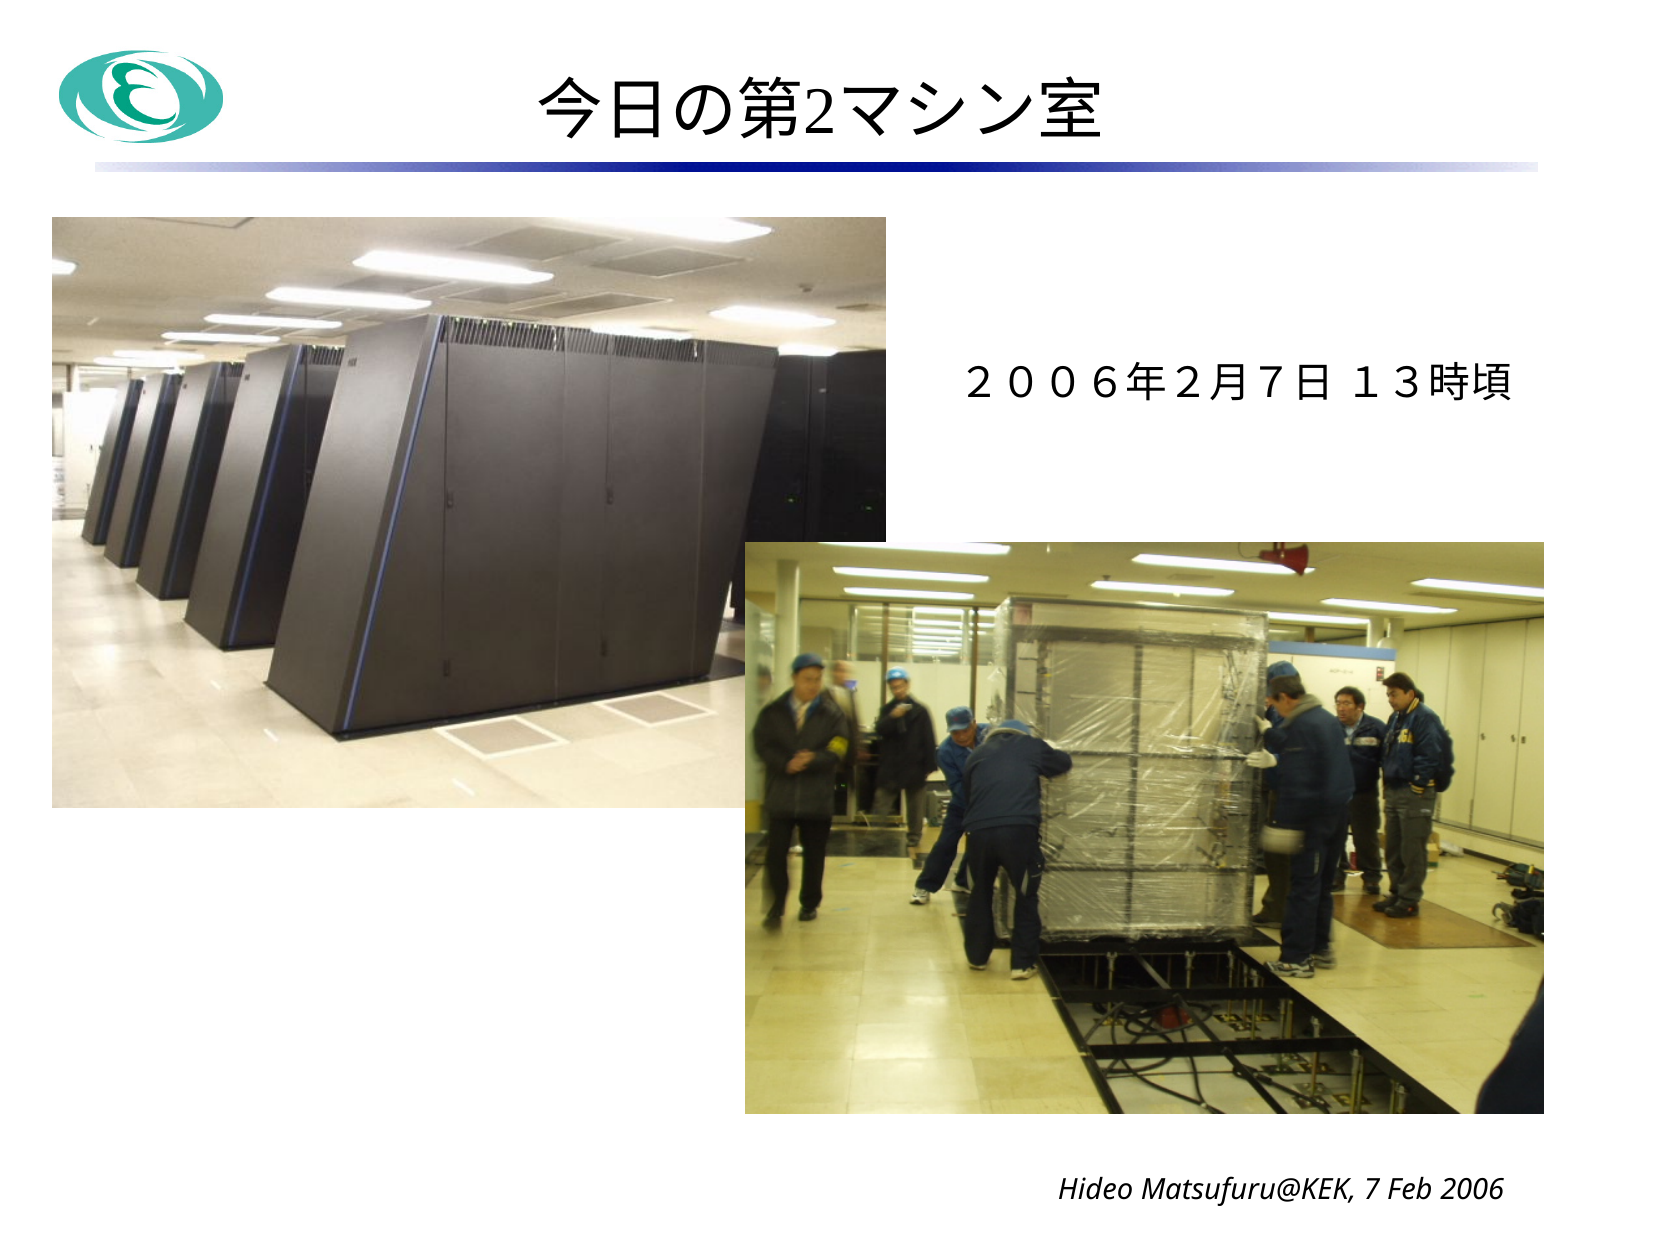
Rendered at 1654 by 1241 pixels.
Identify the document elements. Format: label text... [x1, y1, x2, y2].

text_box ２００６年２月７日 １３時頃 [958, 352, 1523, 403]
picture [52, 41, 230, 152]
picture [95, 162, 1538, 172]
picture [52, 217, 1544, 1114]
title 今日の第2マシン室 [190, 54, 1451, 162]
